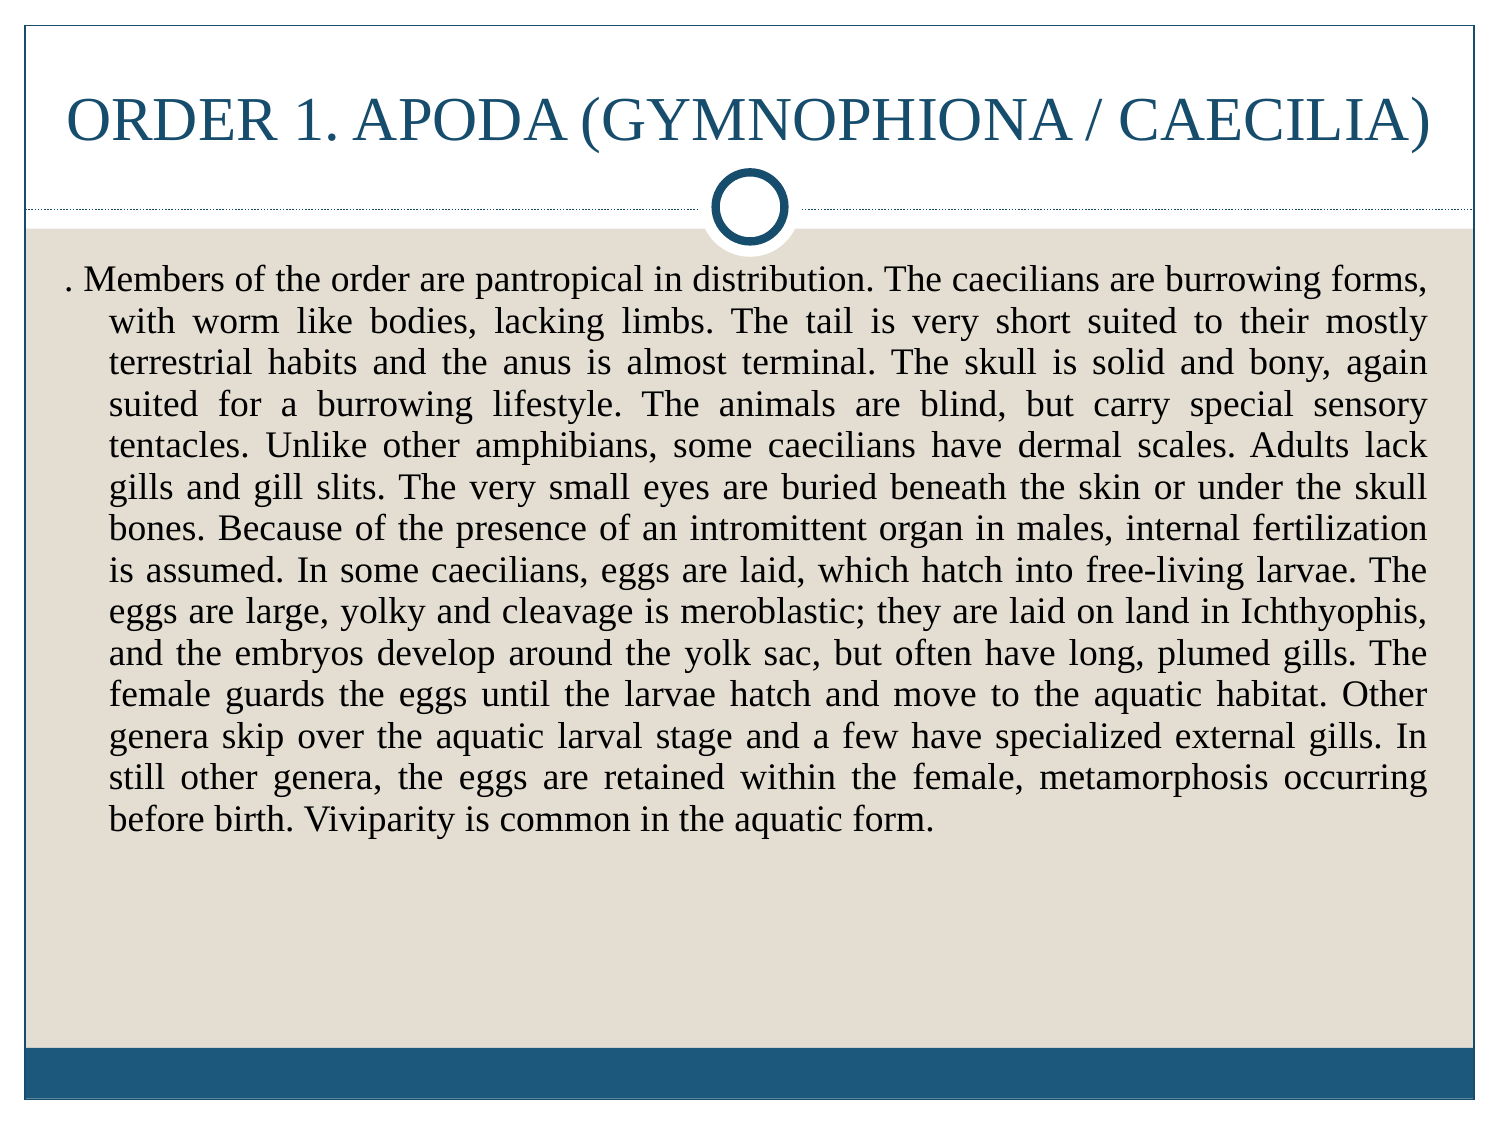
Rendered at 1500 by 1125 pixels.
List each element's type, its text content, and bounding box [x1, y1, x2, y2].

list . Members of the order are pantropical in distribution. The caecilians are burrowing forms, with worm like bodies, lacking limbs. The tail is very short suited to their mostly terrestrial habits and the anus is almost terminal. The skull is solid and bony, again suited for a burrowing lifestyle. The animals are blind, but carry special sensory tentacles. Unlike other amphibians, some caecilians have dermal scales. Adults lack gills and gill slits. The very small eyes are buried beneath the skin or under the skull bones. Because of the presence of an intromittent organ in males, internal fertilization is assumed. In some caecilians, eggs are laid, which hatch into free-living larvae. The eggs are large, yolky and cleavage is meroblastic; they are laid on land in Ichthyophis, and the embryos develop around the yolk sac, but often have long, plumed gills. The female guards the eggs until the larvae hatch and move to the aquatic habitat. Other genera skip over the aquatic larval stage and a few have specialized external gills. In still other genera, the eggs are retained within the female, metamorphosis occurring before birth. Viviparity is common in the aquatic form. [49, 250, 1445, 1076]
title ORDER 1. APODA (GYMNOPHIONA / CAECILIA) [49, 0, 1450, 162]
